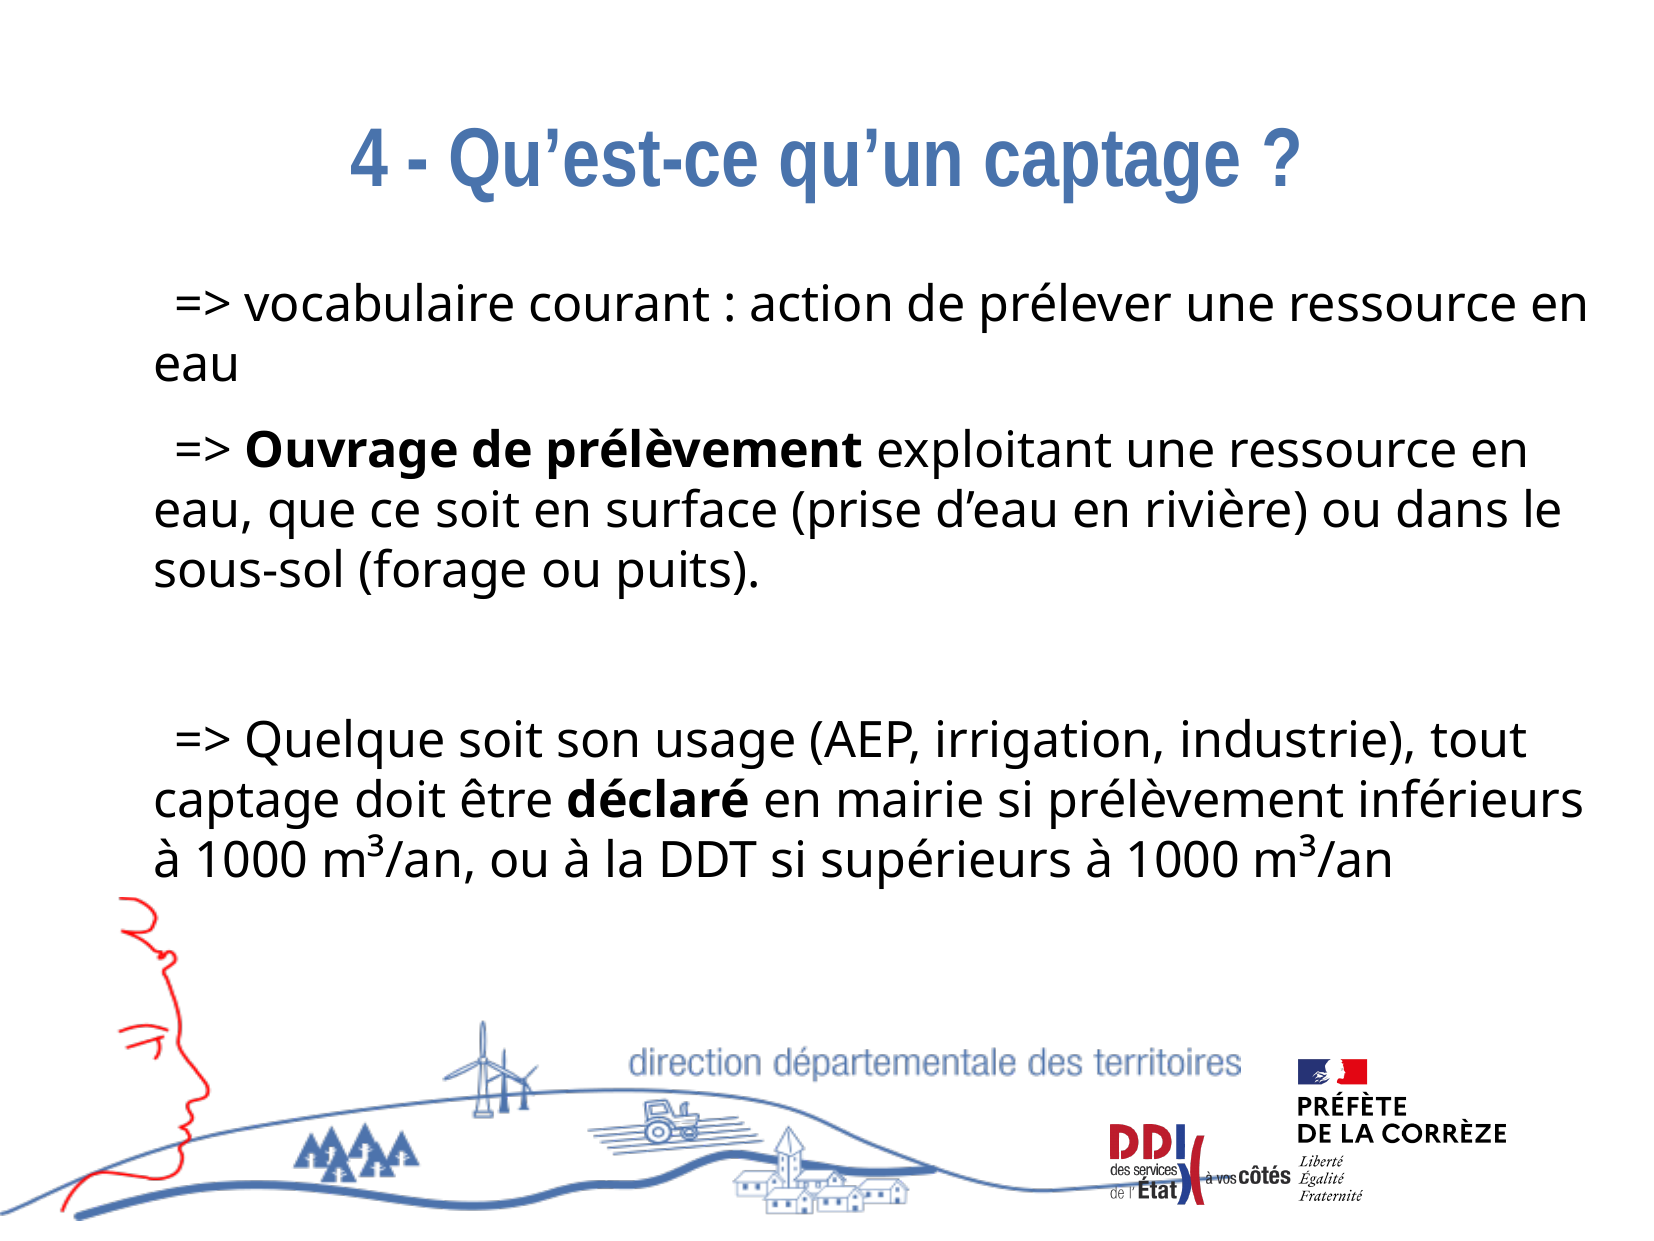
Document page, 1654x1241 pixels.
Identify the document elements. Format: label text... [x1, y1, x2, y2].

list => vocabulaire courant : action de prélever une ressource en eau => Ouvrage de prélèvement exploitant une ressource en eau, que ce soit en surface (prise d’eau en rivière) ou dans le sous-sol (forage ou puits). => Quelque soit son usage (AEP, irrigation, industrie), tout captage doit être déclaré en mairie si prélèvement inférieurs à 1000 m³/an, ou à la DDT si supérieurs à 1000 m³/an [153, 271, 1595, 922]
picture [0, 897, 1291, 1221]
title 4 - Qu’est-ce qu’un captage ? [82, 49, 1571, 257]
picture [1298, 1059, 1506, 1201]
